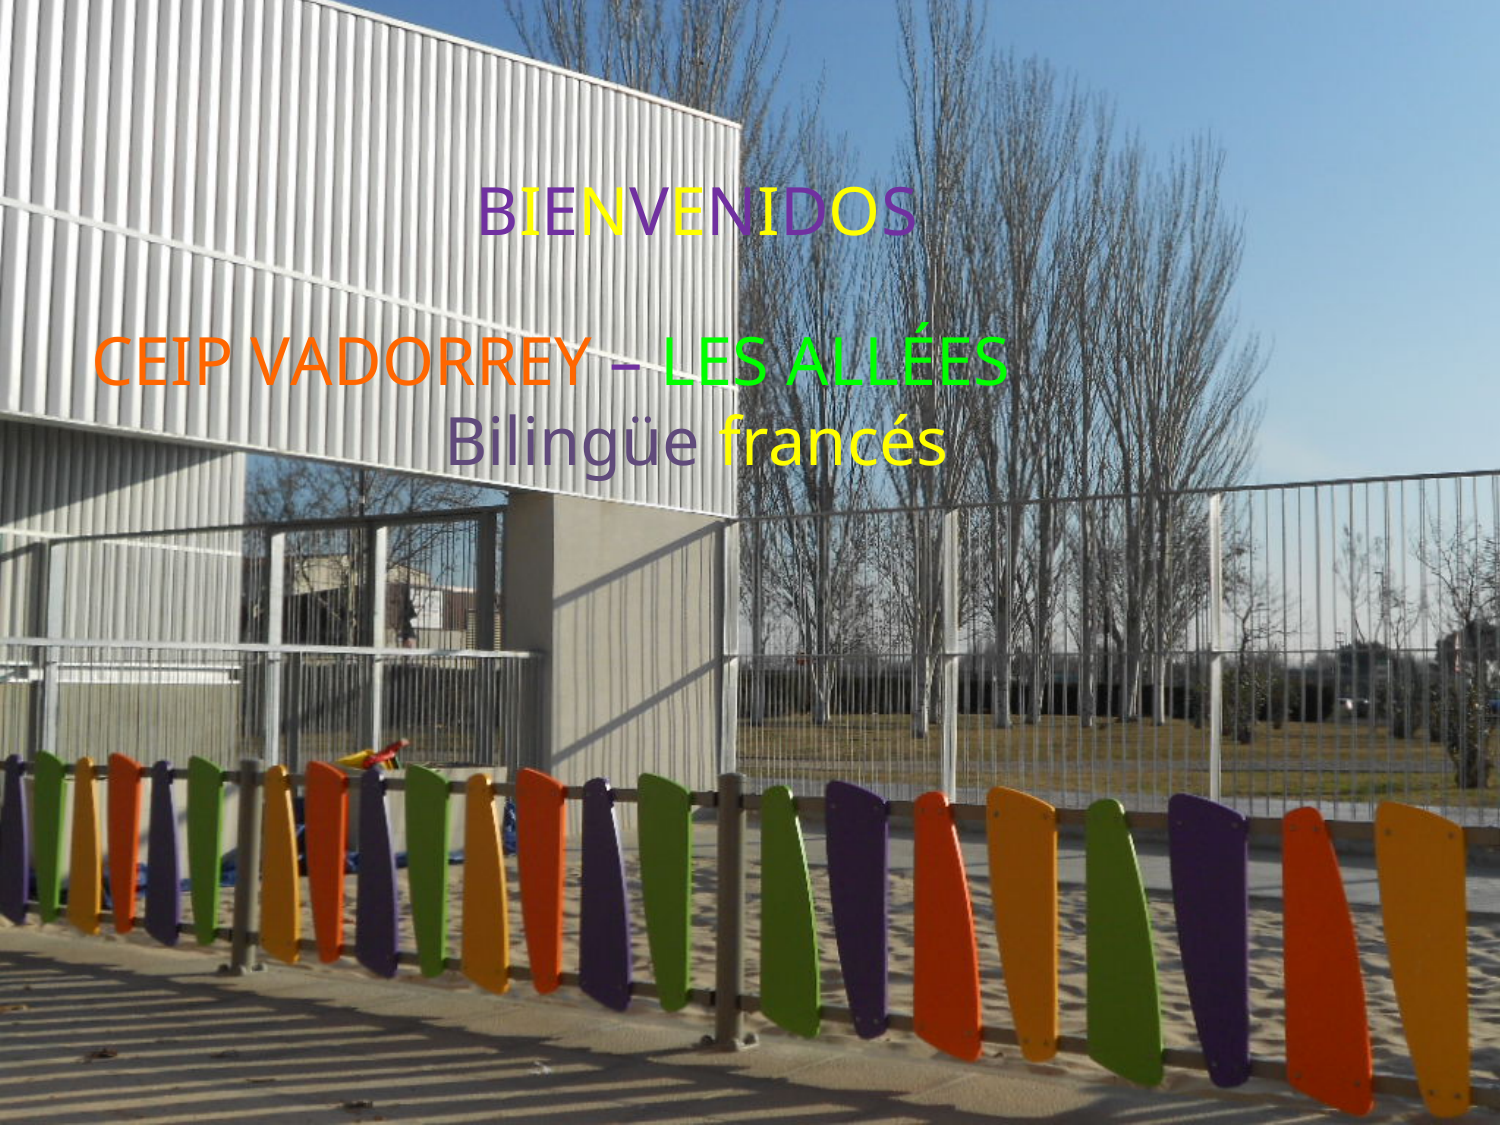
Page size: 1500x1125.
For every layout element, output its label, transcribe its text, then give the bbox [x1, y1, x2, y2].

text_box BIENVENIDOS CEIP VADORREY – LES ALLÉES Bilingüe francés [76, 160, 1317, 487]
picture [0, 0, 1500, 1125]
